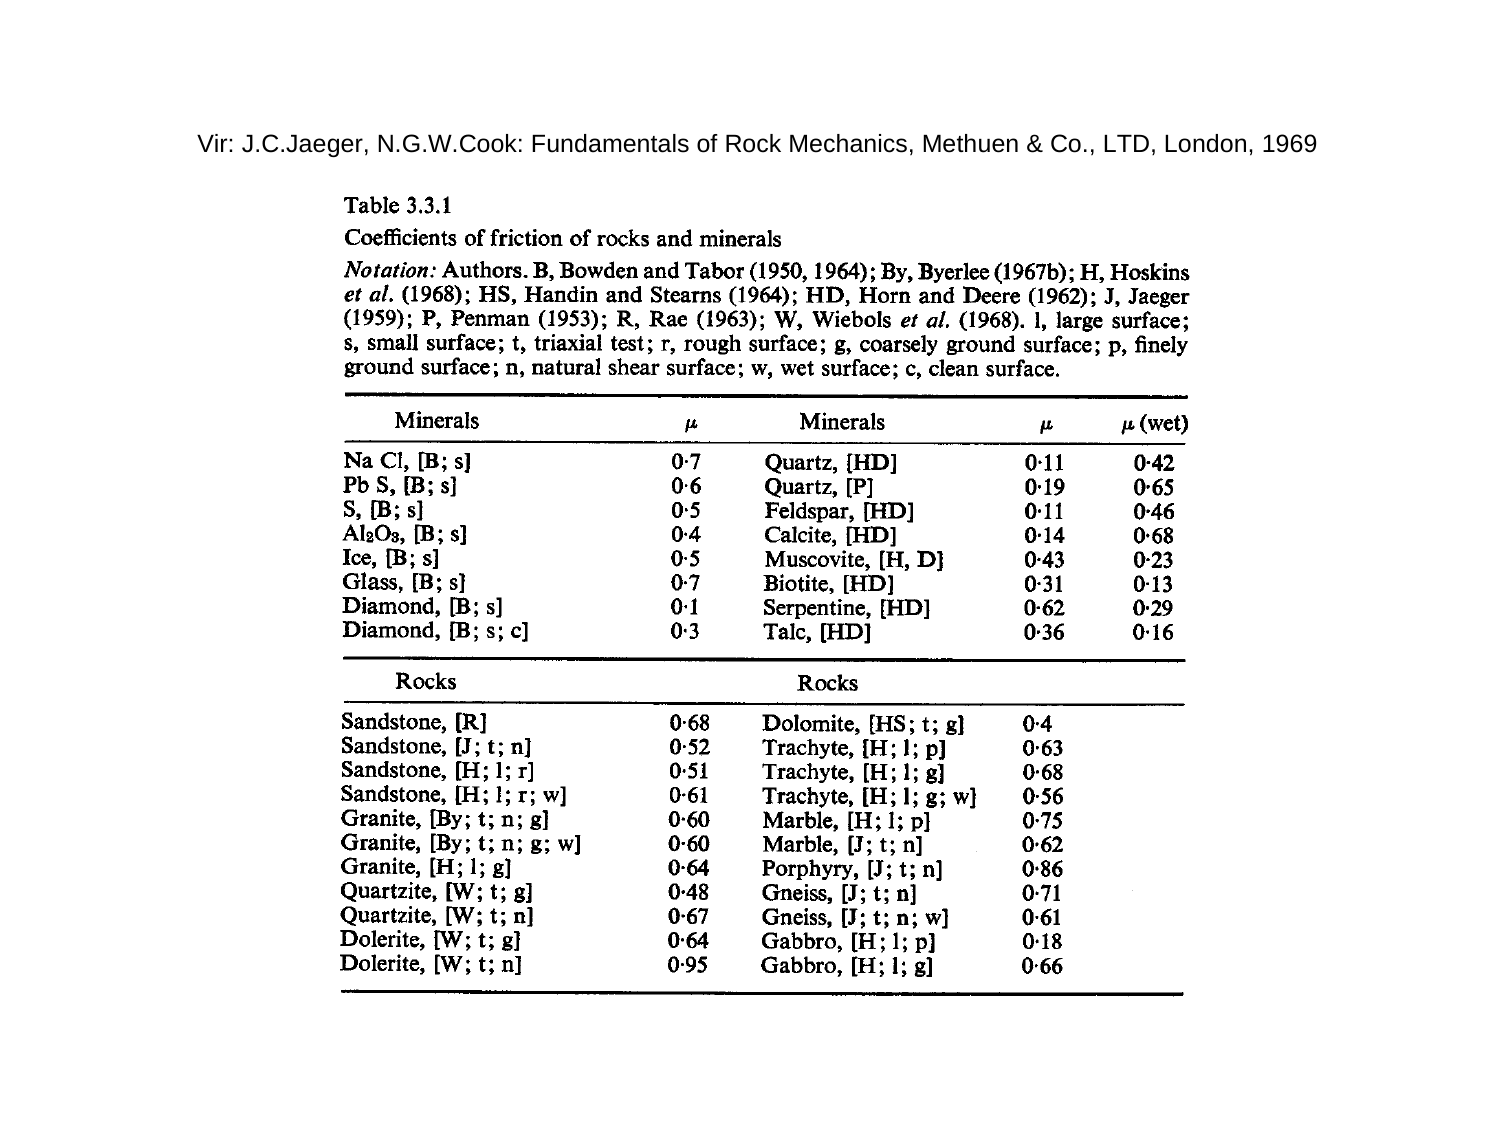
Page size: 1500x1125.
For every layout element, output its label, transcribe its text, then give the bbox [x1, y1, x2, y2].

picture [324, 184, 1211, 1014]
subtitle Vir: J.C.Jaeger, N.G.W.Cook: Fundamentals of Rock Mechanics, Methuen & Co., LTD, London, 1969 [76, 78, 1459, 177]
